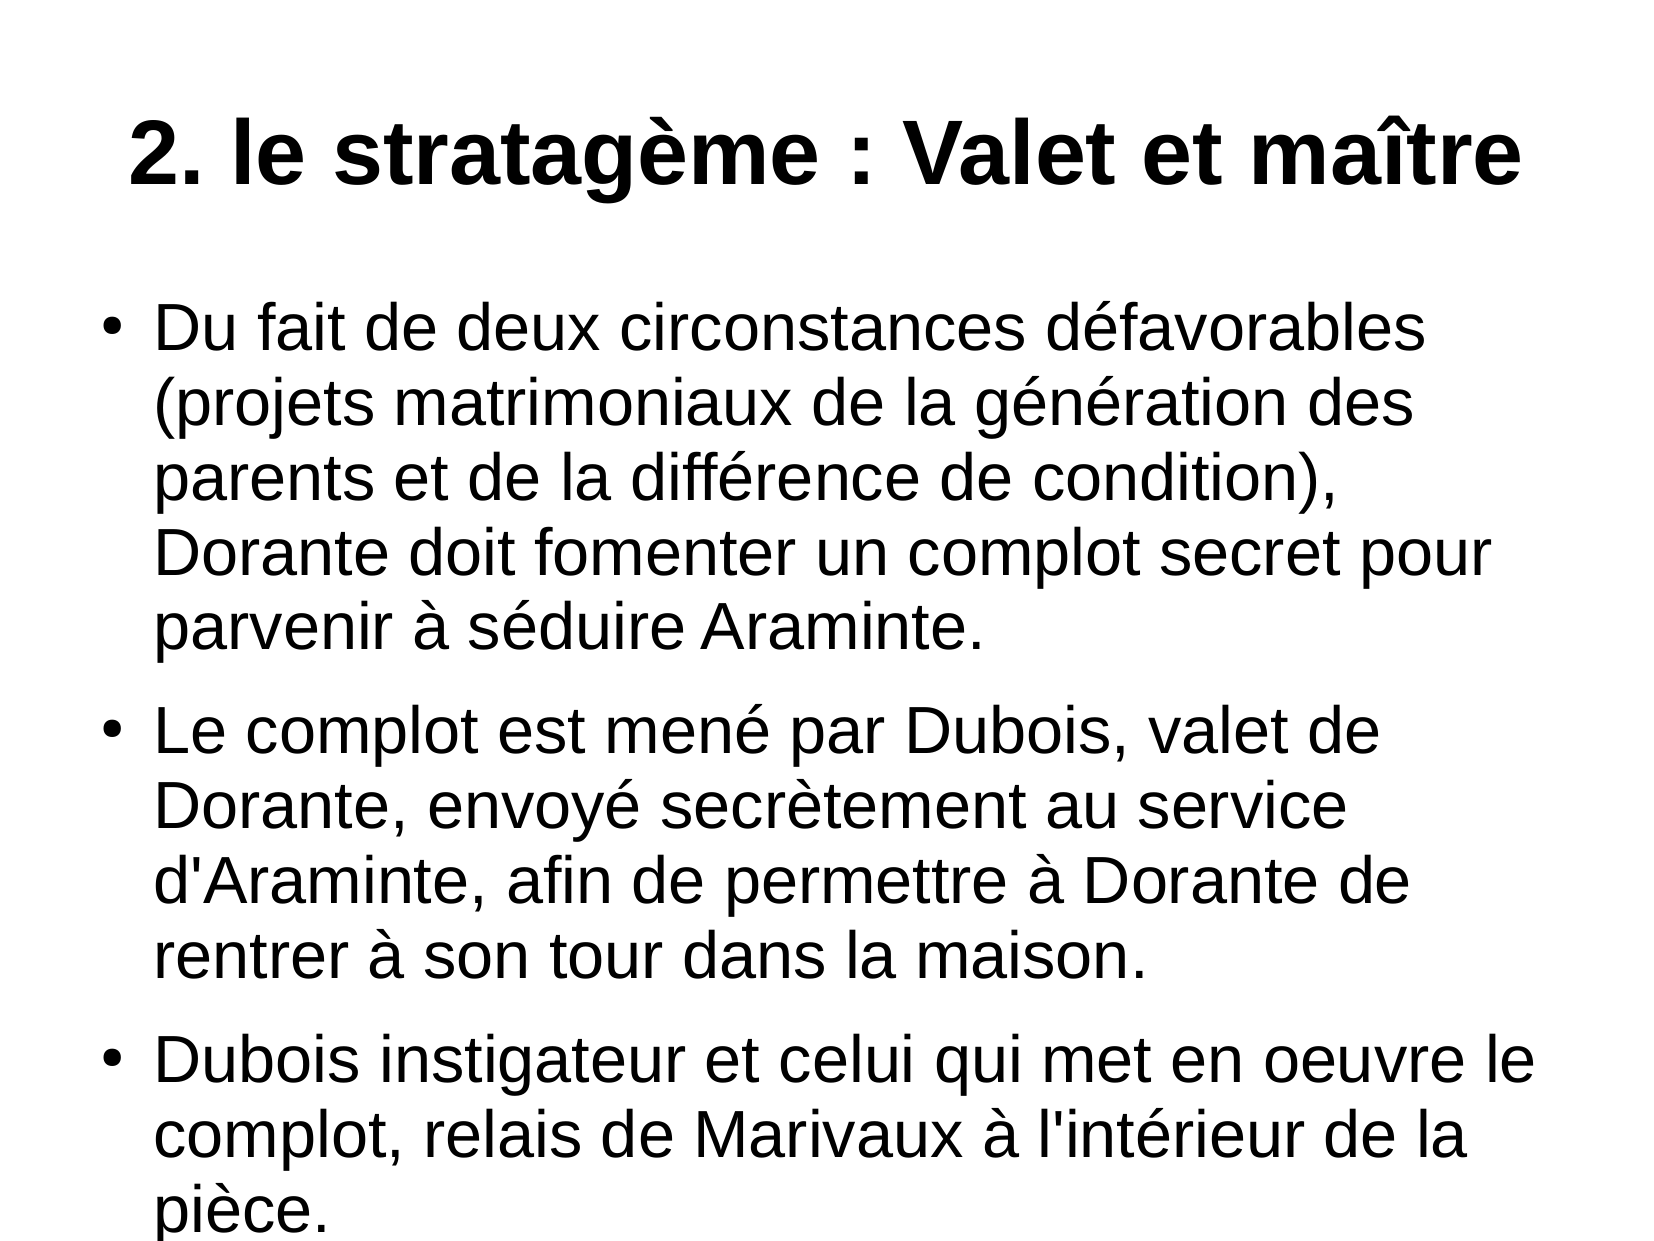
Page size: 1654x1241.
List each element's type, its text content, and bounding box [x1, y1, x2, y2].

list Du fait de deux circonstances défavorables (projets matrimoniaux de la génération des parents et de la différence de condition), Dorante doit fomenter un complot secret pour parvenir à séduire Araminte. Le complot est mené par Dubois, valet de Dorante, envoyé secrètement au service d'Araminte, afin de permettre à Dorante de rentrer à son tour dans la maison. Dubois instigateur et celui qui met en oeuvre le complot, relais de Marivaux à l'intérieur de la pièce. [82, 290, 1571, 1241]
title 2. le stratagème : Valet et maître [82, 49, 1571, 257]
